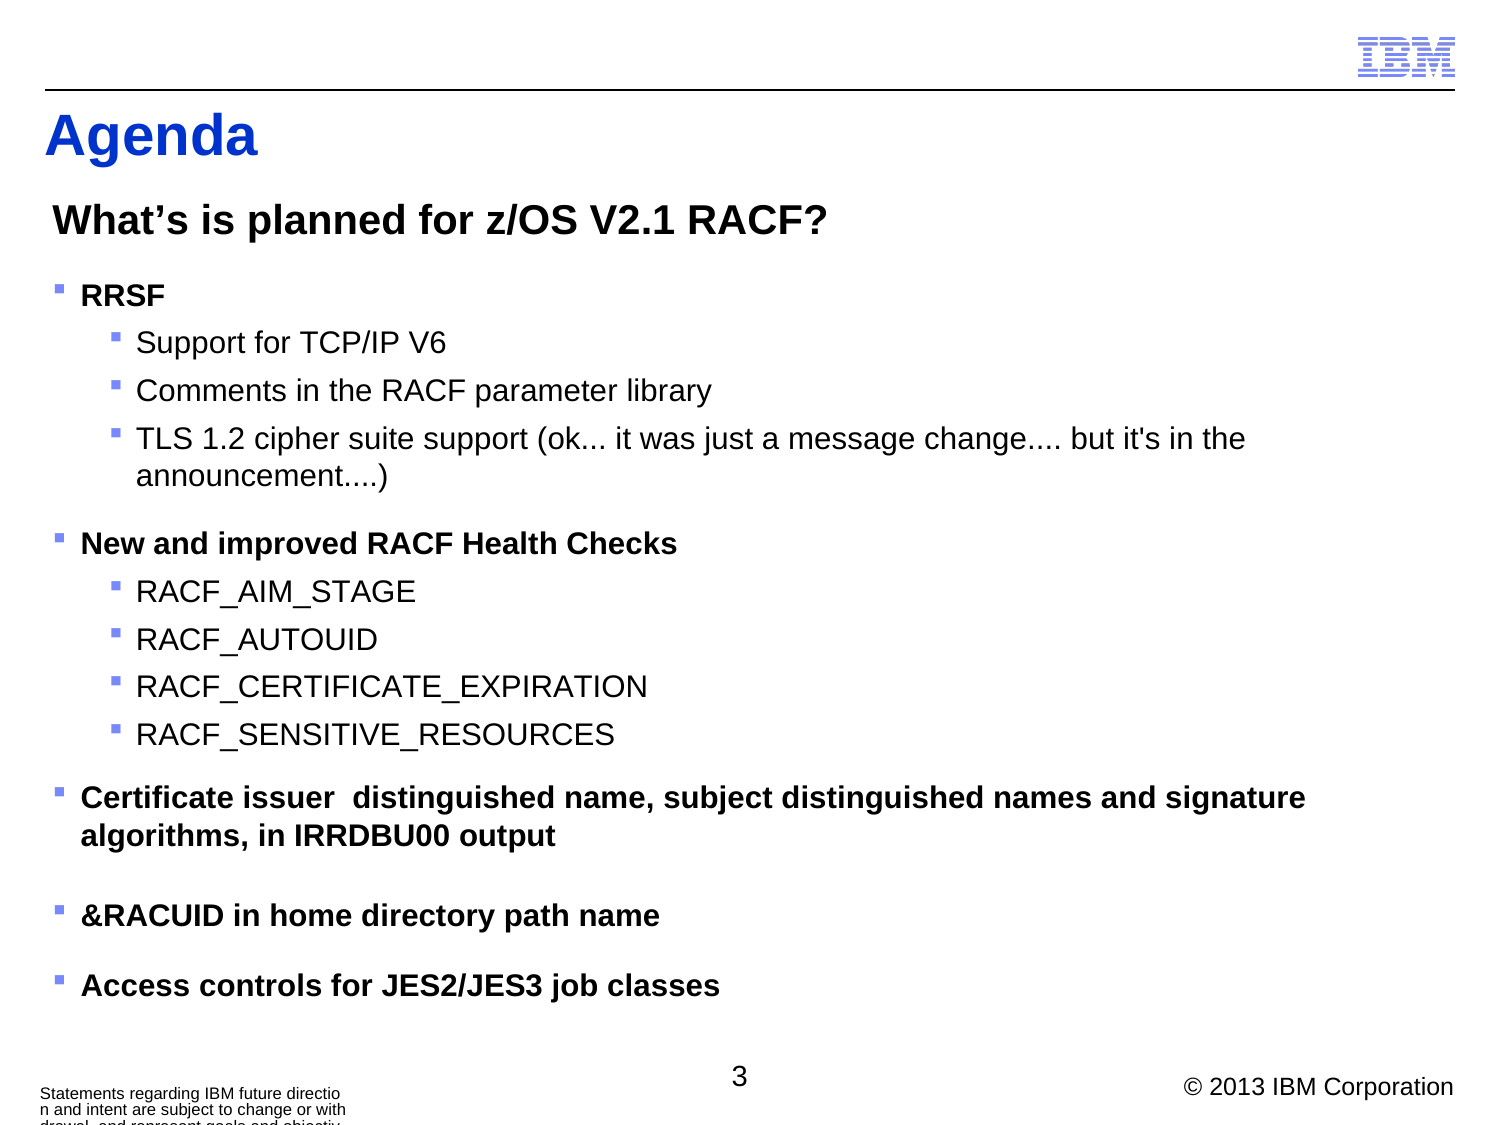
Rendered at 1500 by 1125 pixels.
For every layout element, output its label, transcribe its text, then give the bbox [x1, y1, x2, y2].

picture [1358, 37, 1455, 77]
title Agenda [29, 97, 1463, 176]
list What’s is planned for z/OS V2.1 RACF? RRSF Support for TCP/IP V6 Comments in the RACF parameter library TLS 1.2 cipher suite support (ok... it was just a message change.... but it's in the announcement....) New and improved RACF Health Checks RACF_AIM_STAGE RACF_AUTOUID RACF_CERTIFICATE_EXPIRATION RACF_SENSITIVE_RESOURCES Certificate issuer distinguished name, subject distinguished names and signature algorithms, in IRRDBU00 output &RACUID in home directory path name Access controls for JES2/JES3 job classes [37, 154, 1463, 1077]
